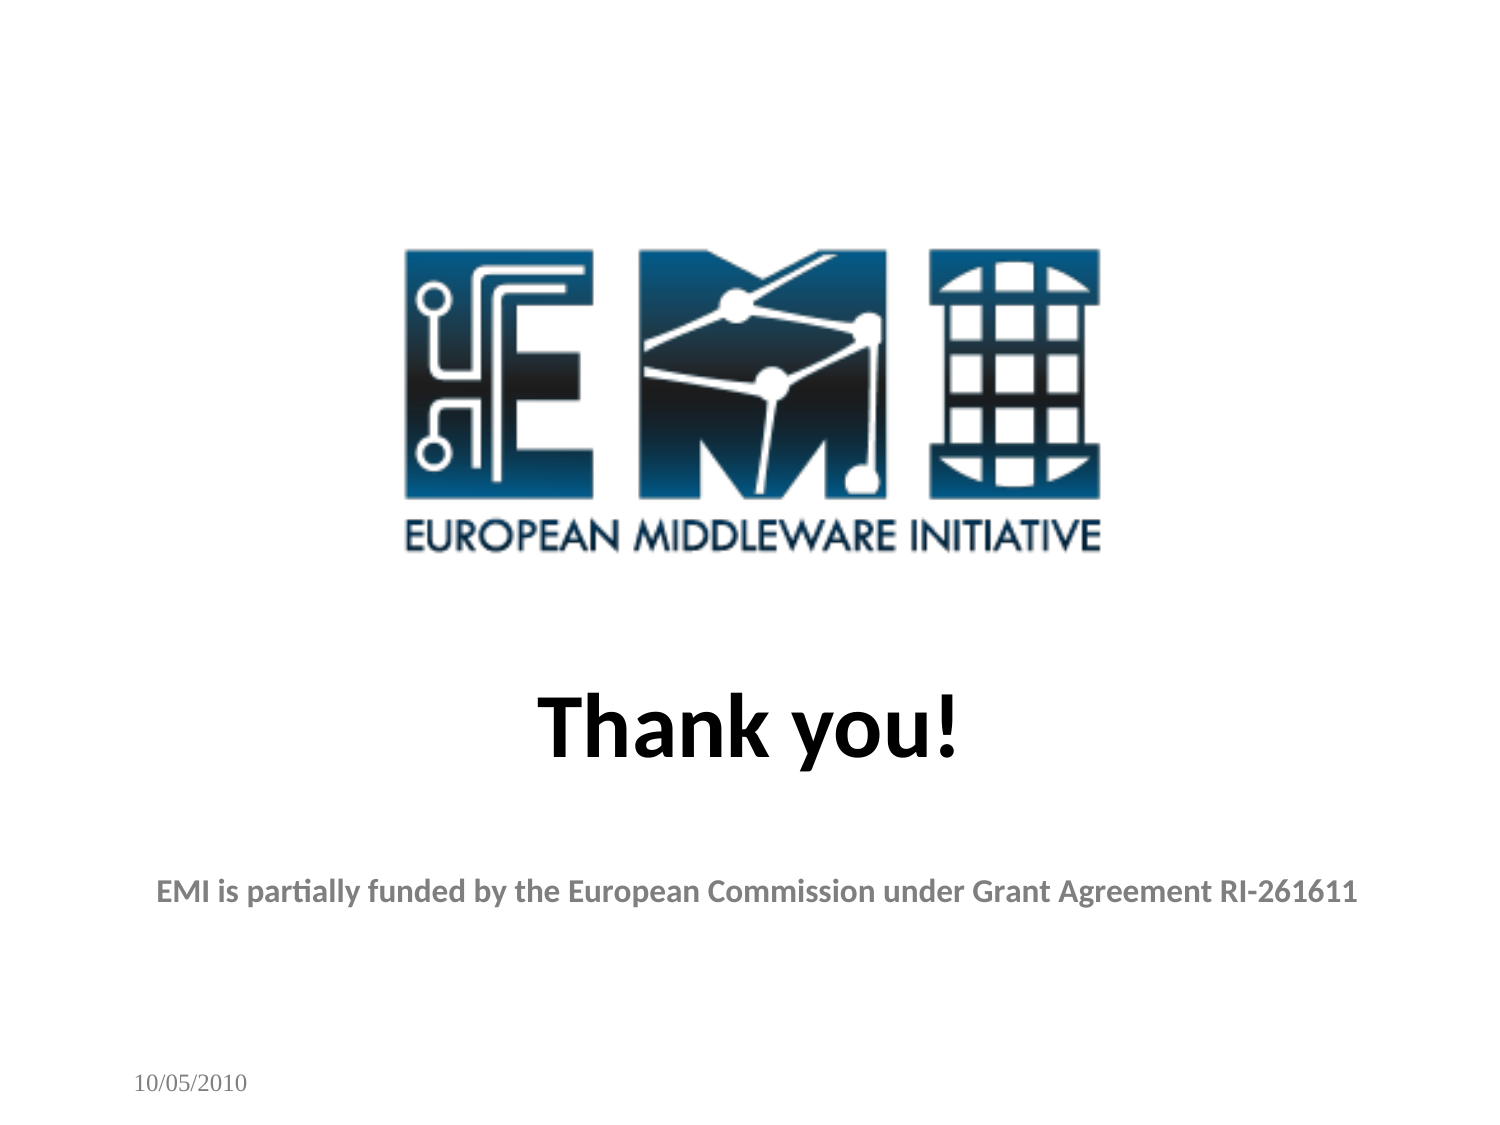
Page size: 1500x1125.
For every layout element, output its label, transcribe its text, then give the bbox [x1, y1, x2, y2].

title Thank you! [0, 681, 1500, 818]
picture [250, 199, 1251, 620]
